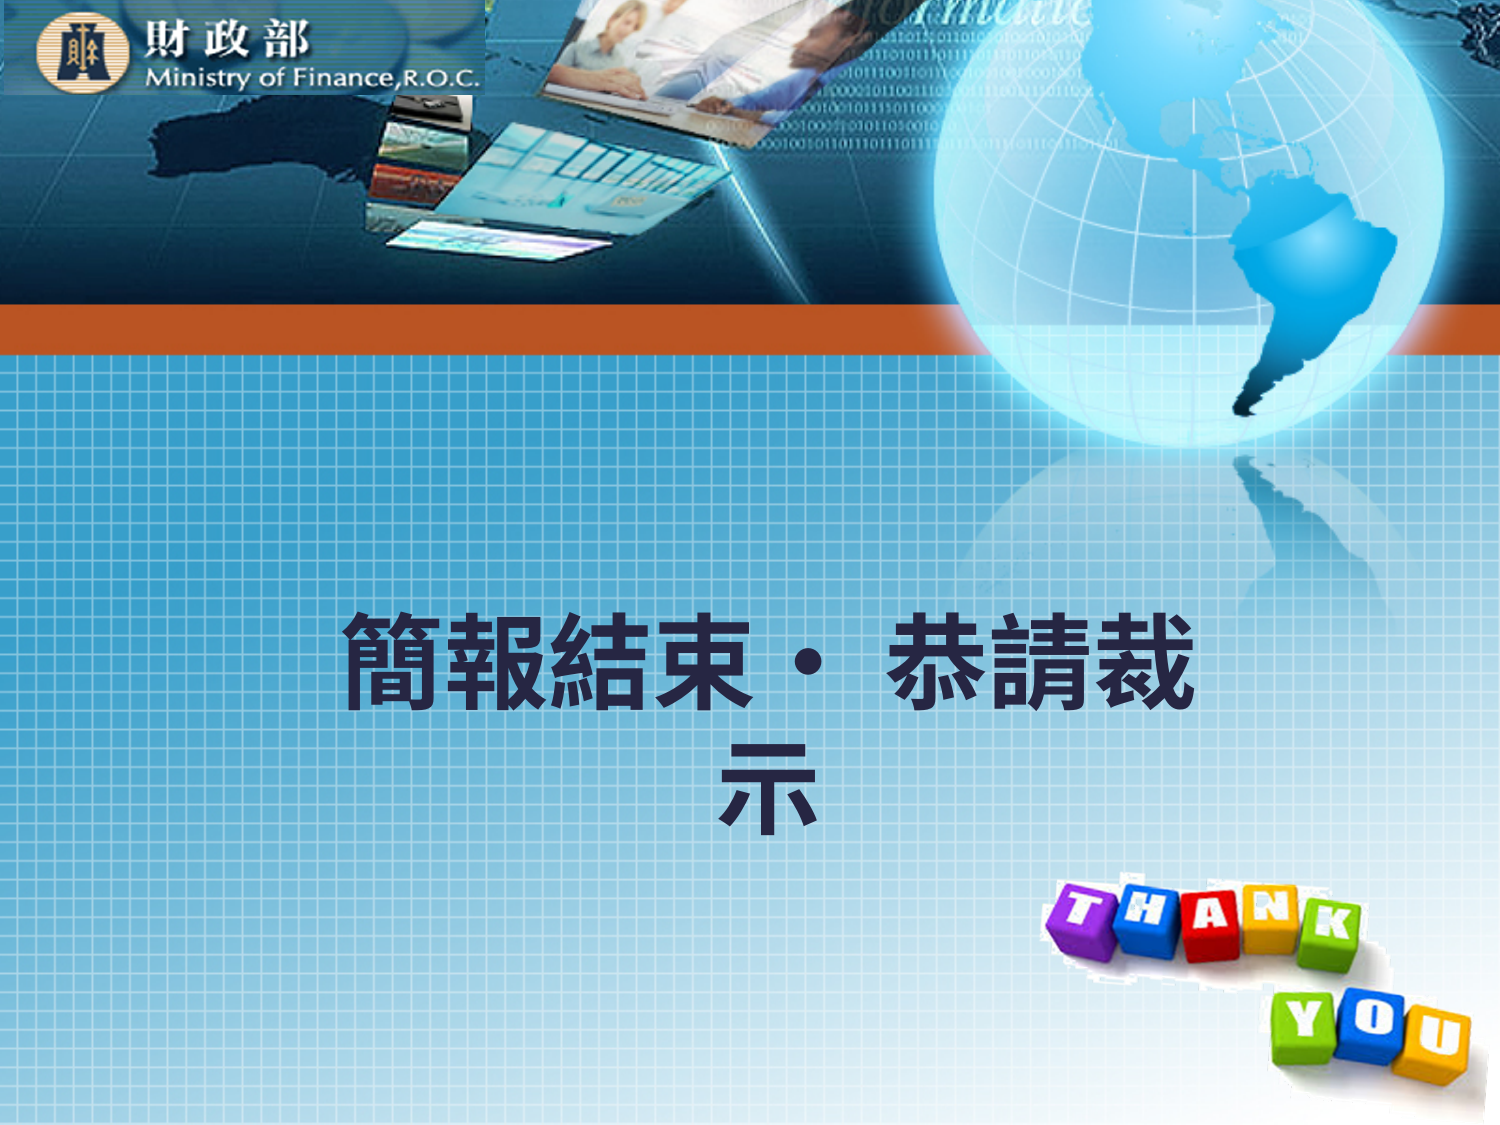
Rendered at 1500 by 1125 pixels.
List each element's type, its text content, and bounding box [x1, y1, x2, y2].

text_box 簡報結束‧ 恭請裁示 [278, 590, 1260, 854]
picture [1015, 827, 1500, 1125]
picture [4, 0, 485, 95]
